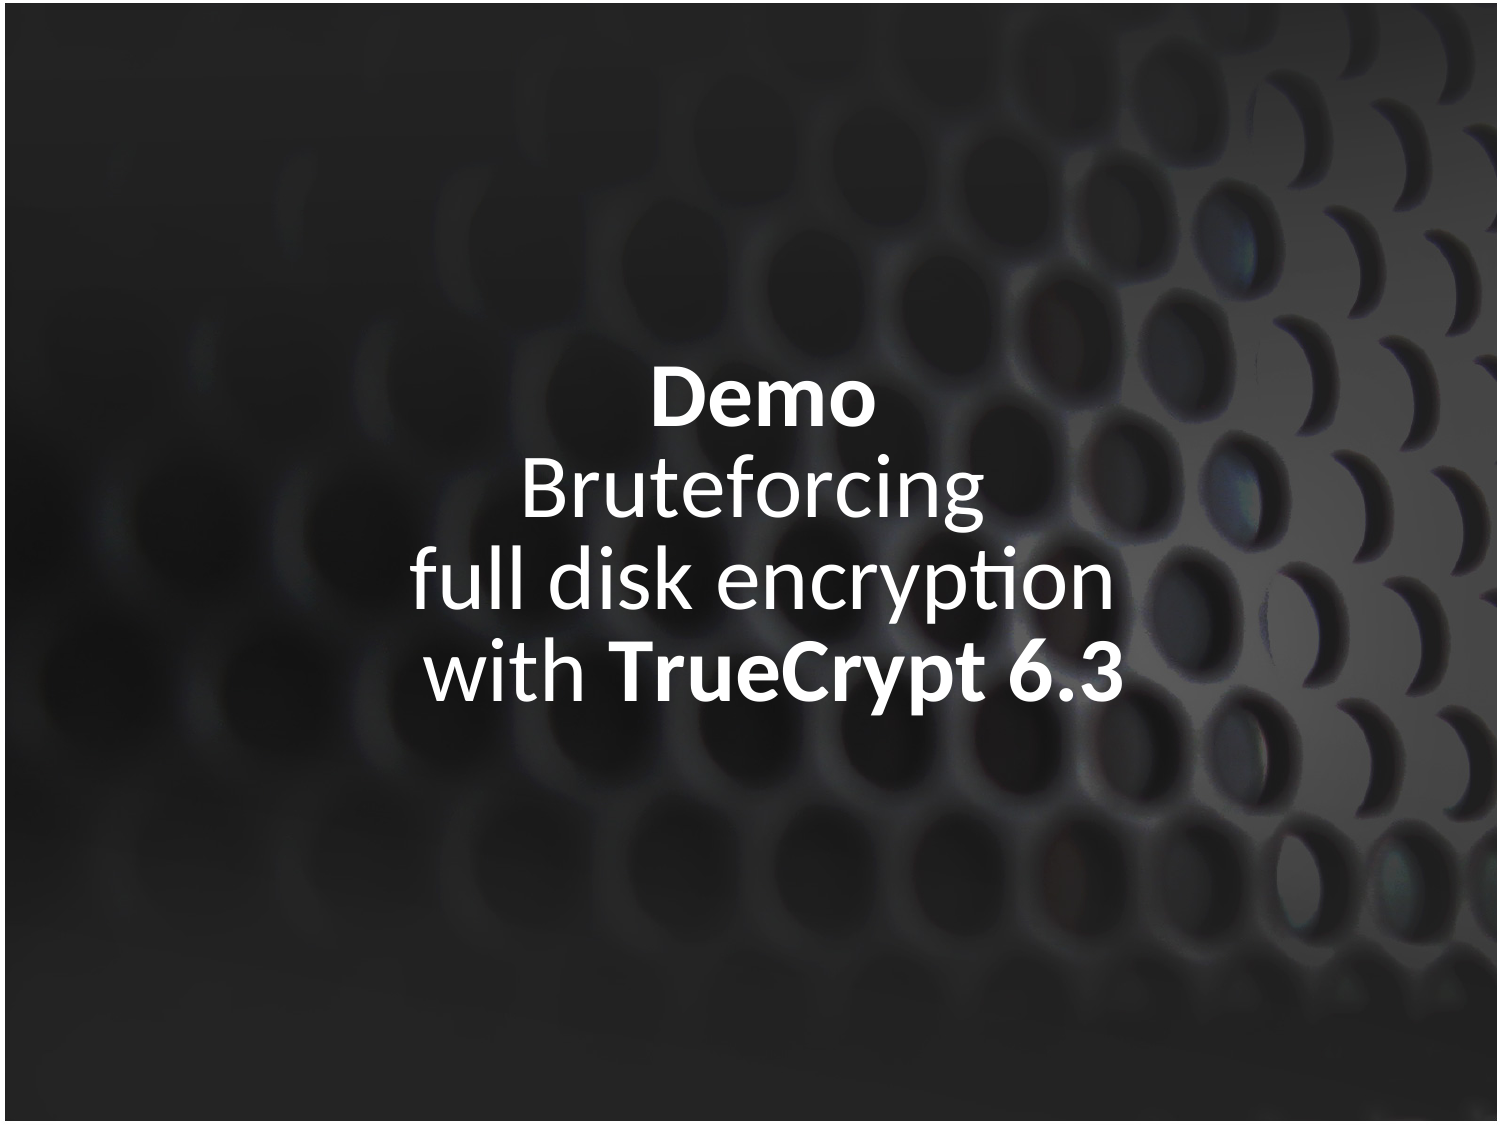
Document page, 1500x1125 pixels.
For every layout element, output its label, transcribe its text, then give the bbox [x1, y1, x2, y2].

title Demo Bruteforcing full disk encryption with TrueCrypt 6.3 [88, 309, 1439, 773]
picture [0, 0, 1500, 1125]
